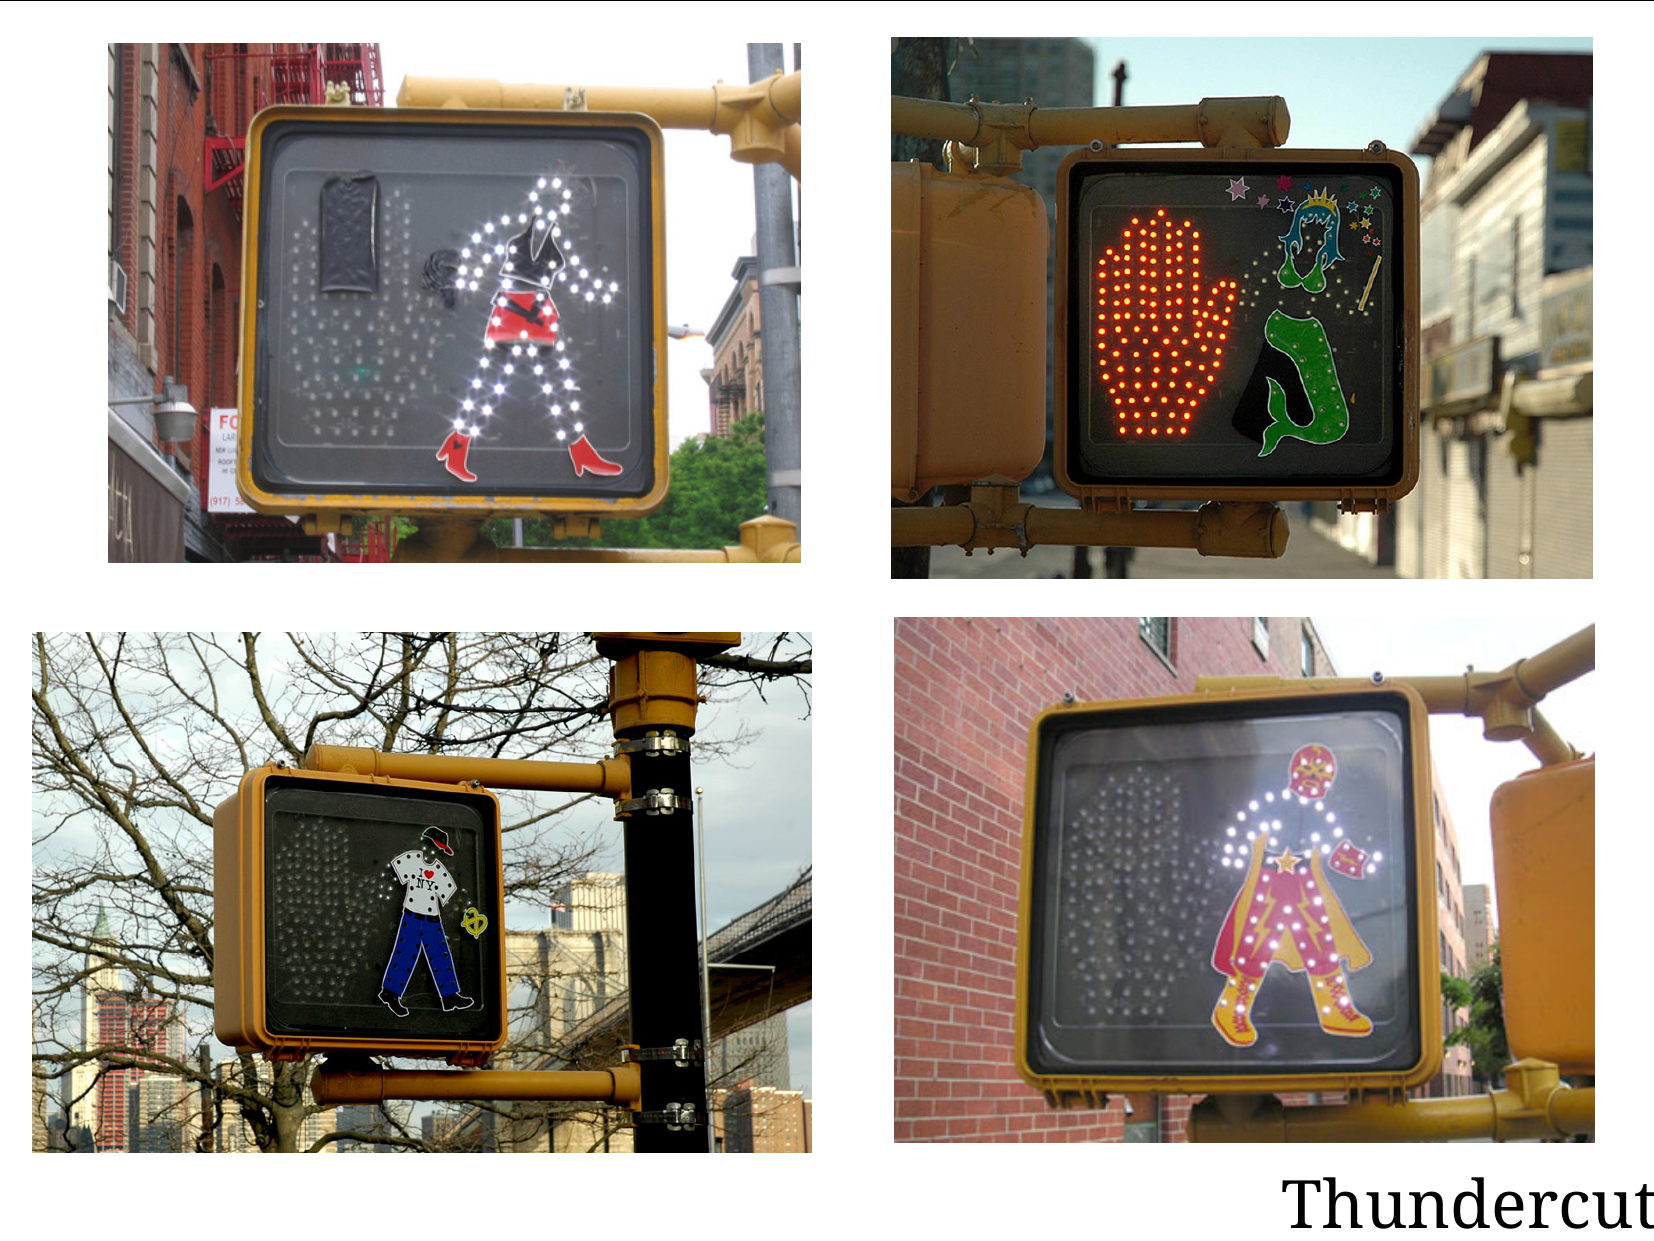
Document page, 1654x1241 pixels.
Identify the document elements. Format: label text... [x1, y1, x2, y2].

picture [891, 37, 1593, 579]
text_box Thundercut [1267, 1150, 1603, 1241]
text_box [0, 0, 1654, 1241]
picture [894, 617, 1595, 1143]
text_box [1647, 1196, 1654, 1225]
picture [108, 43, 801, 563]
picture [32, 632, 812, 1153]
